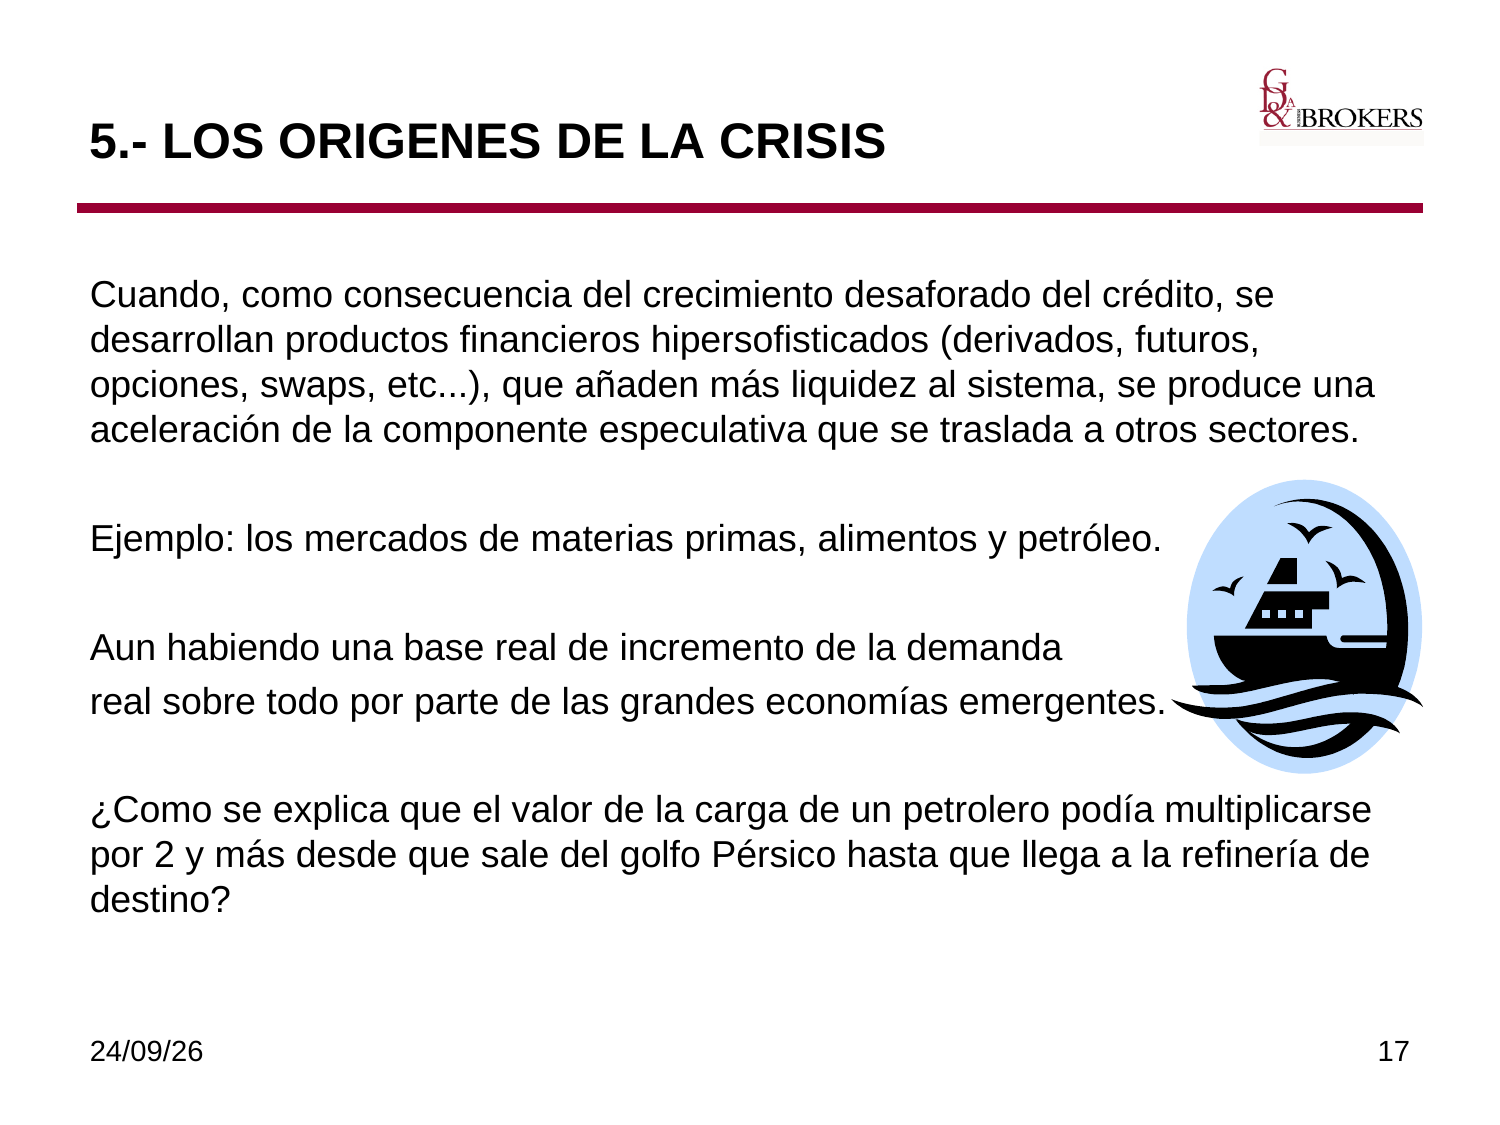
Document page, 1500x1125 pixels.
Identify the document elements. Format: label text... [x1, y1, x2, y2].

picture [1171, 479, 1424, 774]
title 5.- LOS ORIGENES DE LA CRISIS [75, 45, 1426, 233]
list Cuando, como consecuencia del crecimiento desaforado del crédito, se desarrollan productos financieros hipersofisticados (derivados, futuros, opciones, swaps, etc...), que añaden más liquidez al sistema, se produce una aceleración de la componente especulativa que se traslada a otros sectores. Ejemplo: los mercados de materias primas, alimentos y petróleo. Aun habiendo una base real de incremento de la demanda real sobre todo por parte de las grandes economías emergentes. ¿Como se explica que el valor de la carga de un petrolero podía multiplicarse por 2 y más desde que sale del golfo Pérsico hasta que llega a la refinería de destino? [75, 262, 1426, 1037]
